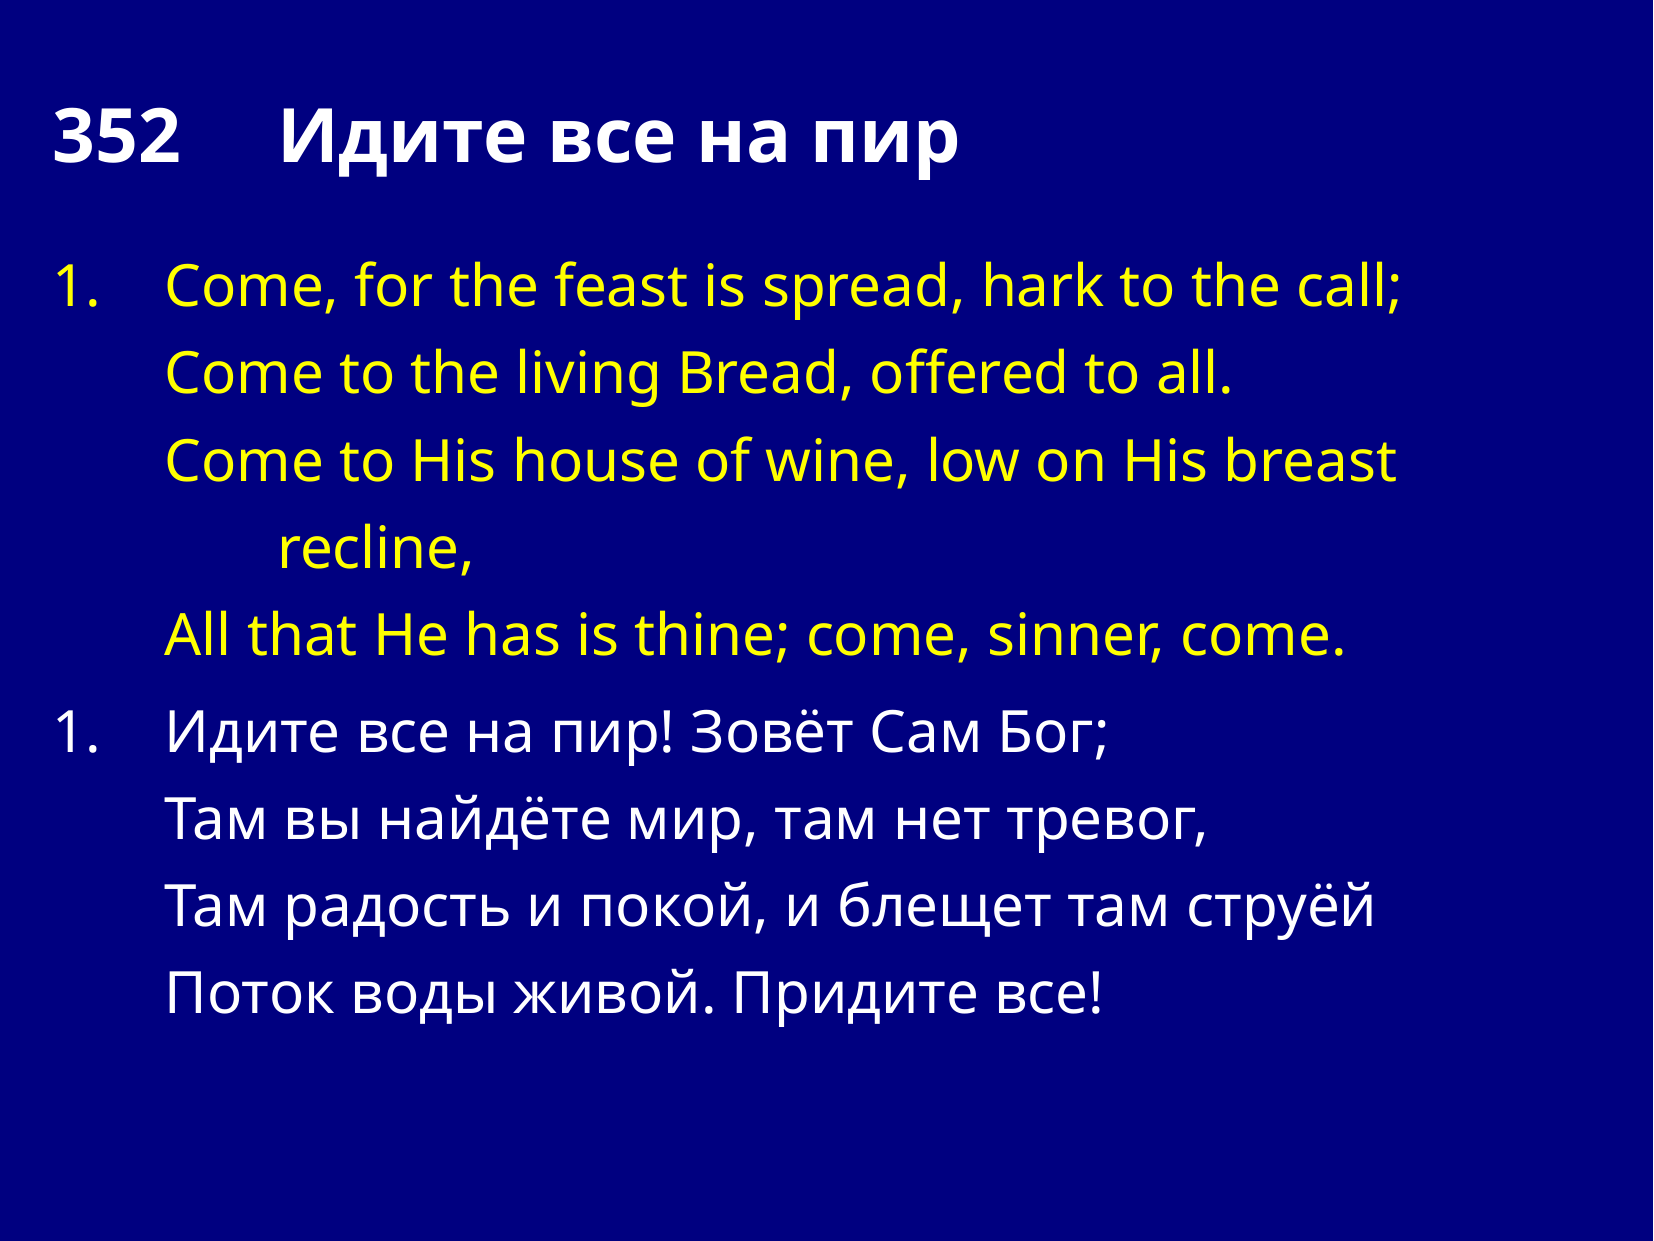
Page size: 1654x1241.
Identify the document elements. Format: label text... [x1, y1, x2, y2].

text_box 352 Идите все на пир [37, 75, 1576, 188]
text_box 1. Идите все на пир! Зовёт Сам Бог; Там вы найдёте мир, там нет тревог, Там радость и покой, и блещет там струёй Поток воды живой. Придите все! [37, 675, 1576, 1163]
text_box 1. Come, for the feast is spread, hark to the call; Come to the living Bread, offered to all. Come to His house of wine, low on His breast recline, All that He has is thine; come, sinner, come. [37, 150, 1653, 638]
